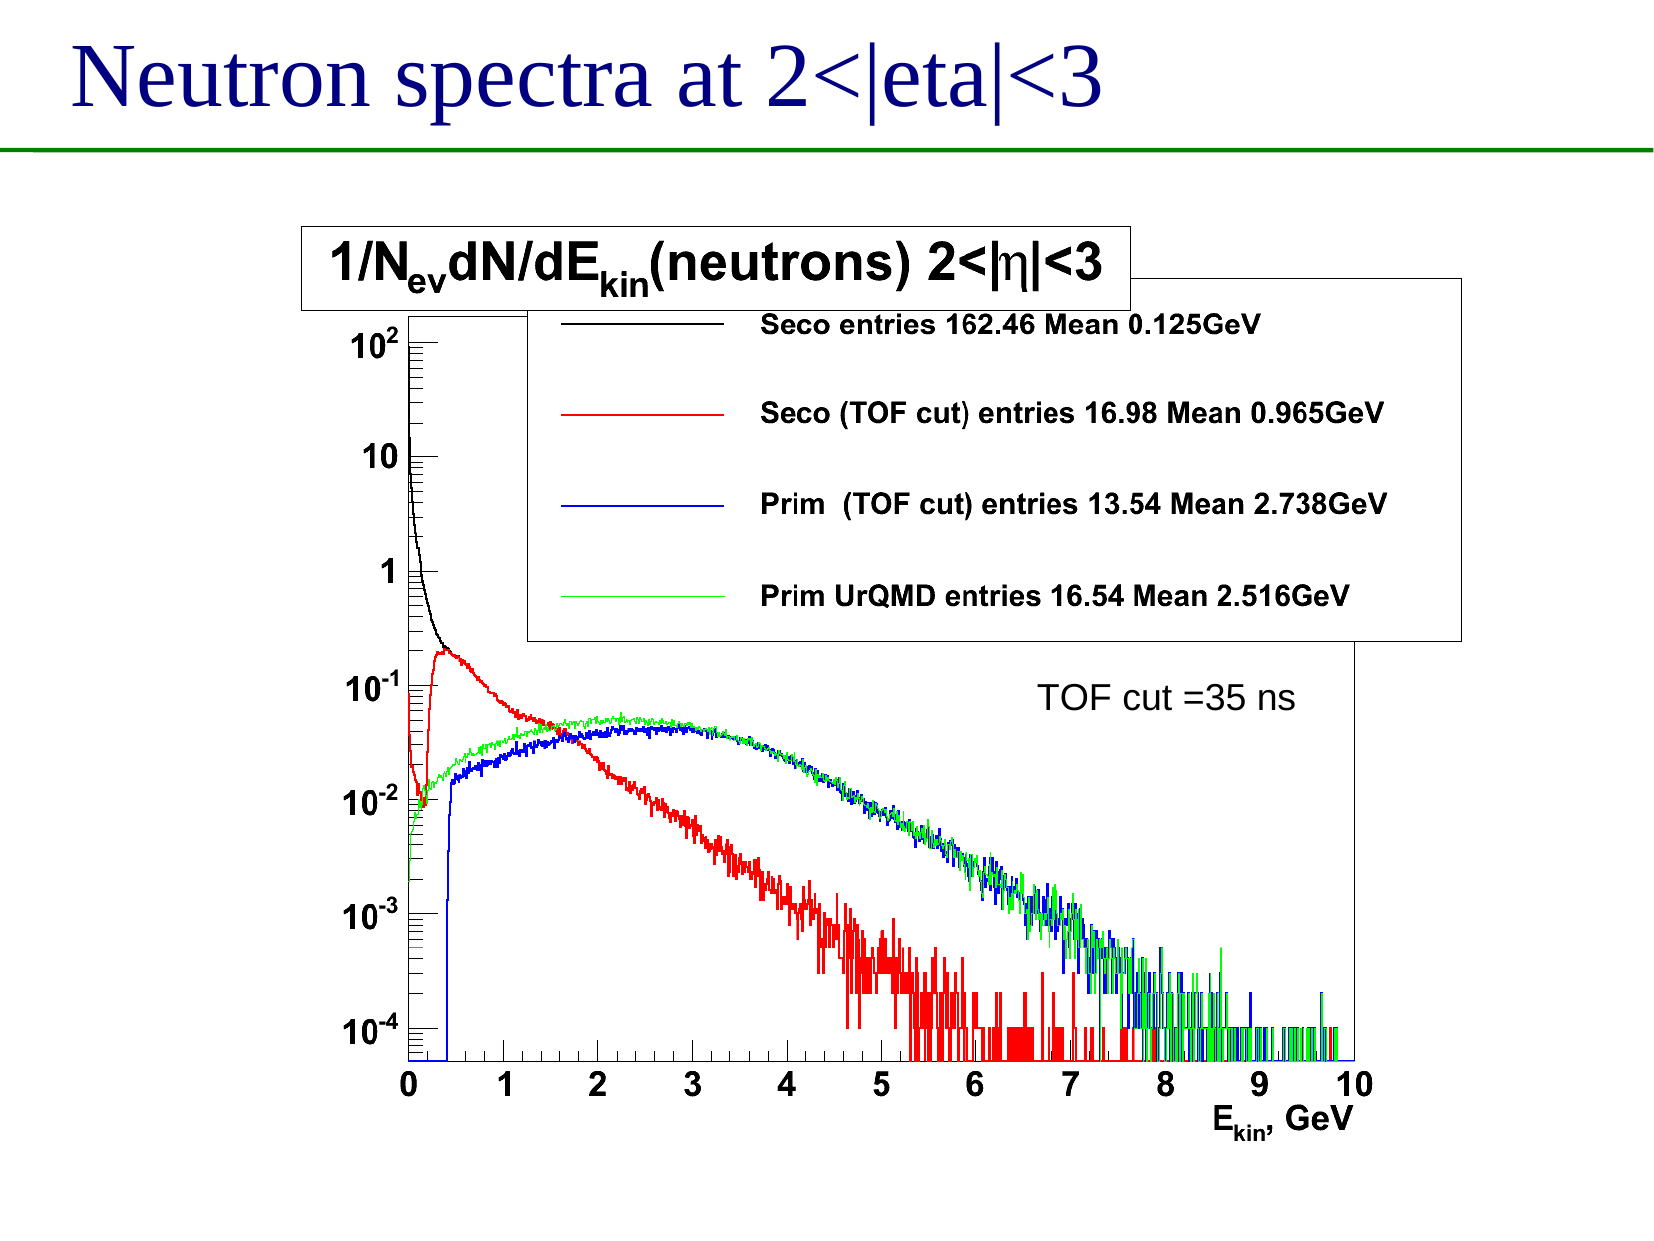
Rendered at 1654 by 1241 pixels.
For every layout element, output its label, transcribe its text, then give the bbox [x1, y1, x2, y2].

picture [290, 222, 1472, 1155]
title Neutron spectra at 2<|eta|<3 [0, 0, 1154, 147]
text_box TOF cut =35 ns [1022, 669, 1312, 726]
